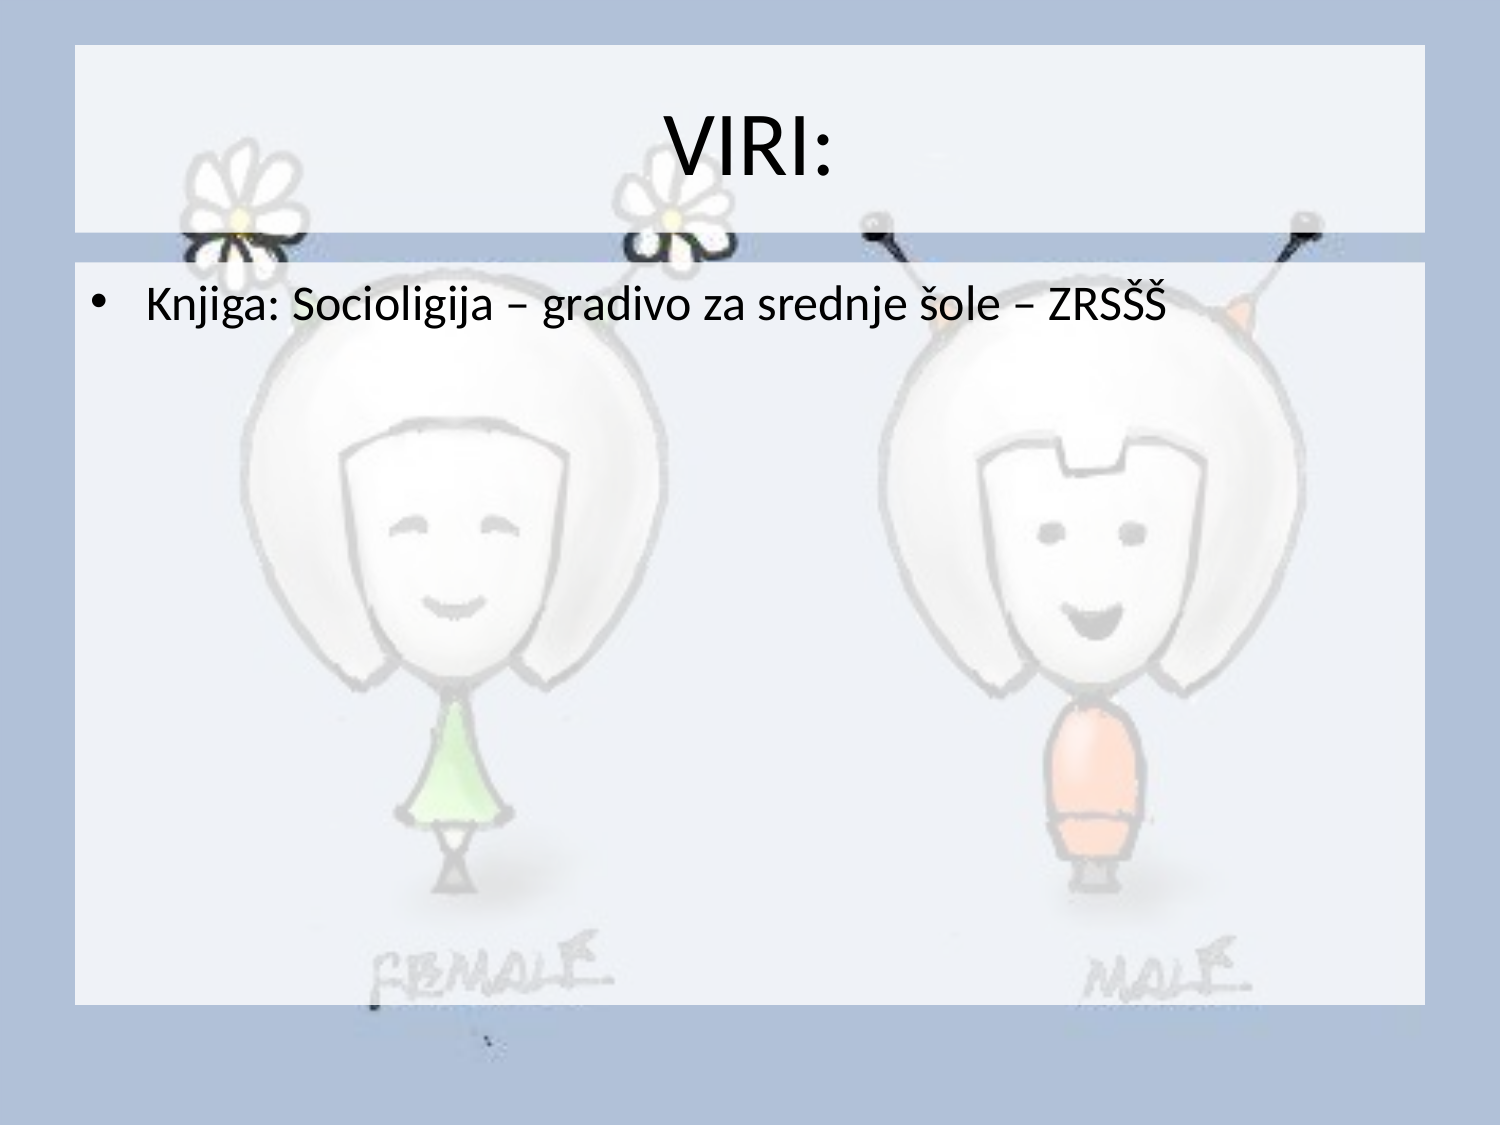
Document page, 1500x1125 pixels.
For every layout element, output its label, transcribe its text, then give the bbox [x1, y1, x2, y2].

title VIRI: [75, 45, 1425, 233]
picture [0, 0, 1500, 1125]
list Knjiga: Socioligija – gradivo za srednje šole – ZRSŠŠ [75, 262, 1425, 1005]
